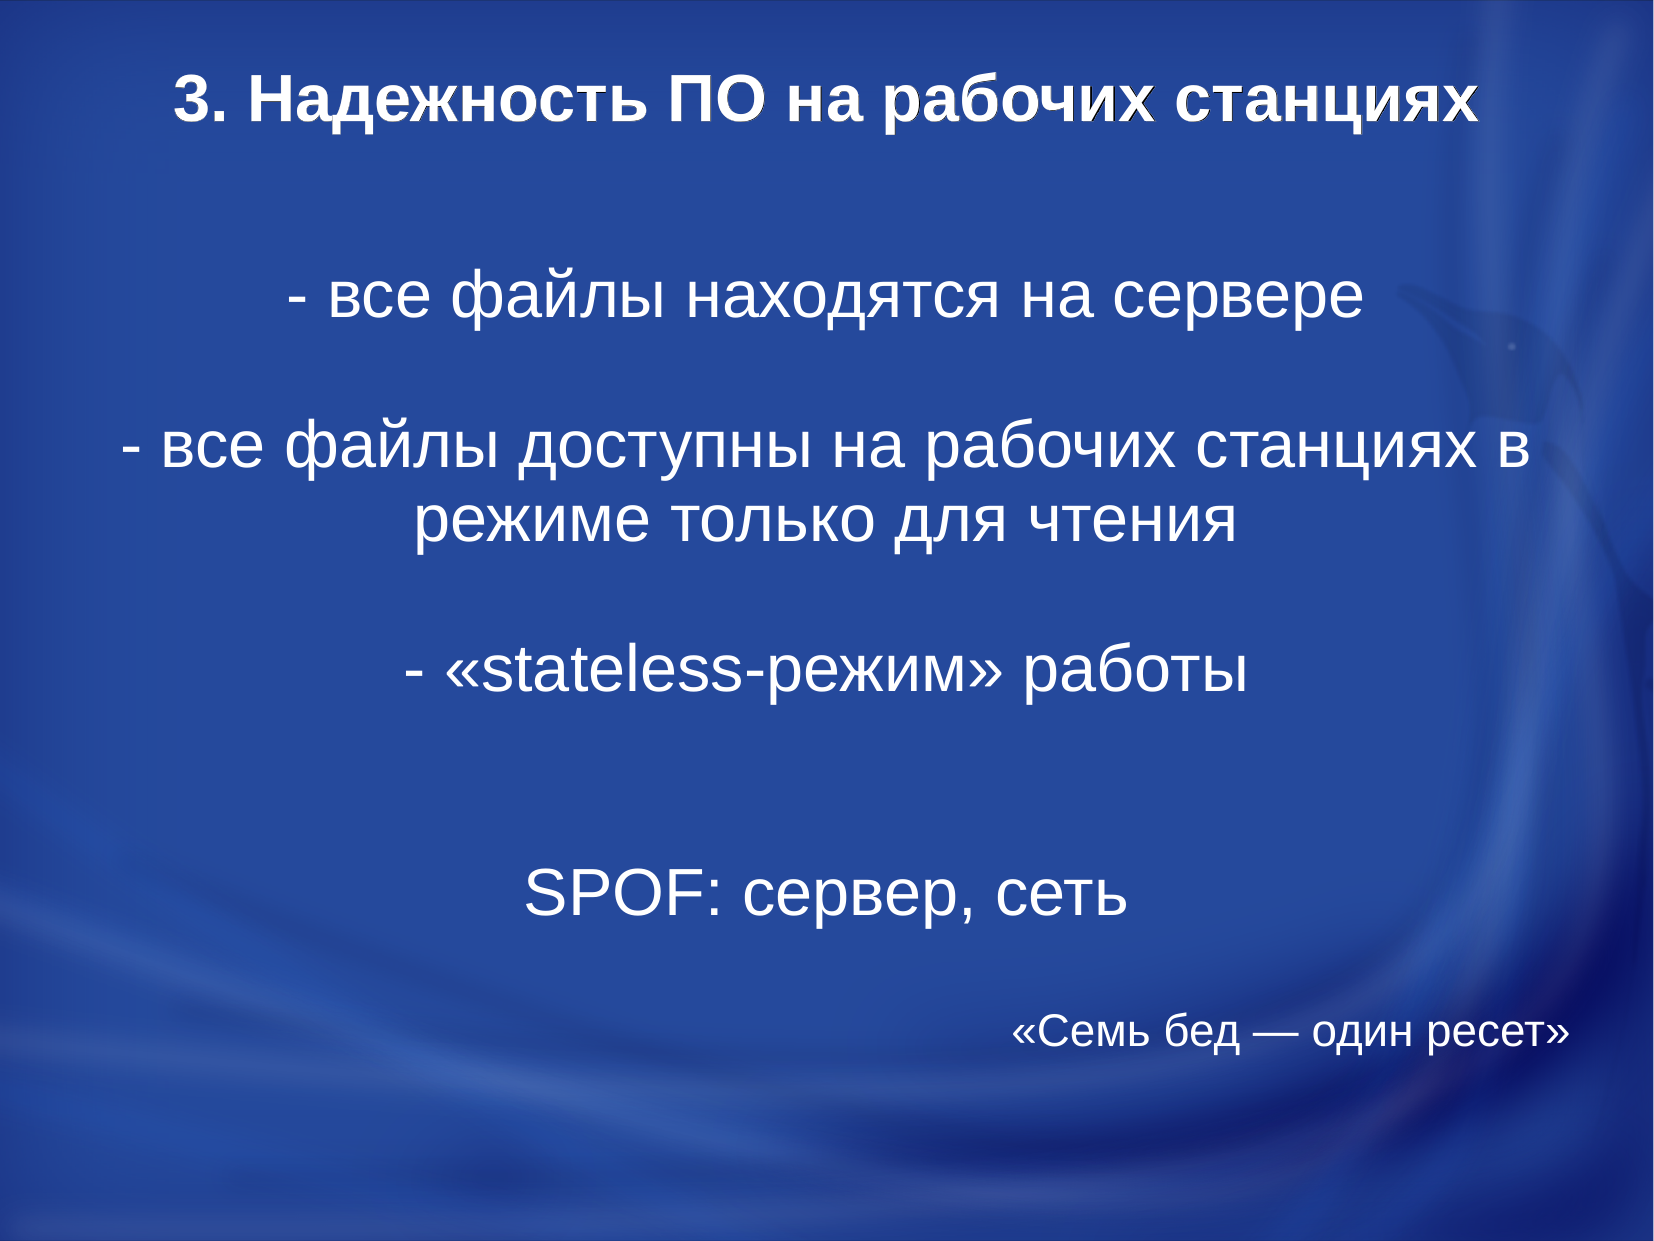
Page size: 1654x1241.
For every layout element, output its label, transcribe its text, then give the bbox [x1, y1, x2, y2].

subtitle - все файлы находятся на сервере - все файлы доступны на рабочих станциях в режиме только для чтения - «stateless-режим» работы SPOF: сервер, сеть «Семь бед — один ресет» [82, 206, 1571, 1182]
picture [0, 0, 1654, 1241]
title 3. Надежность ПО на рабочих станциях [82, 49, 1571, 148]
